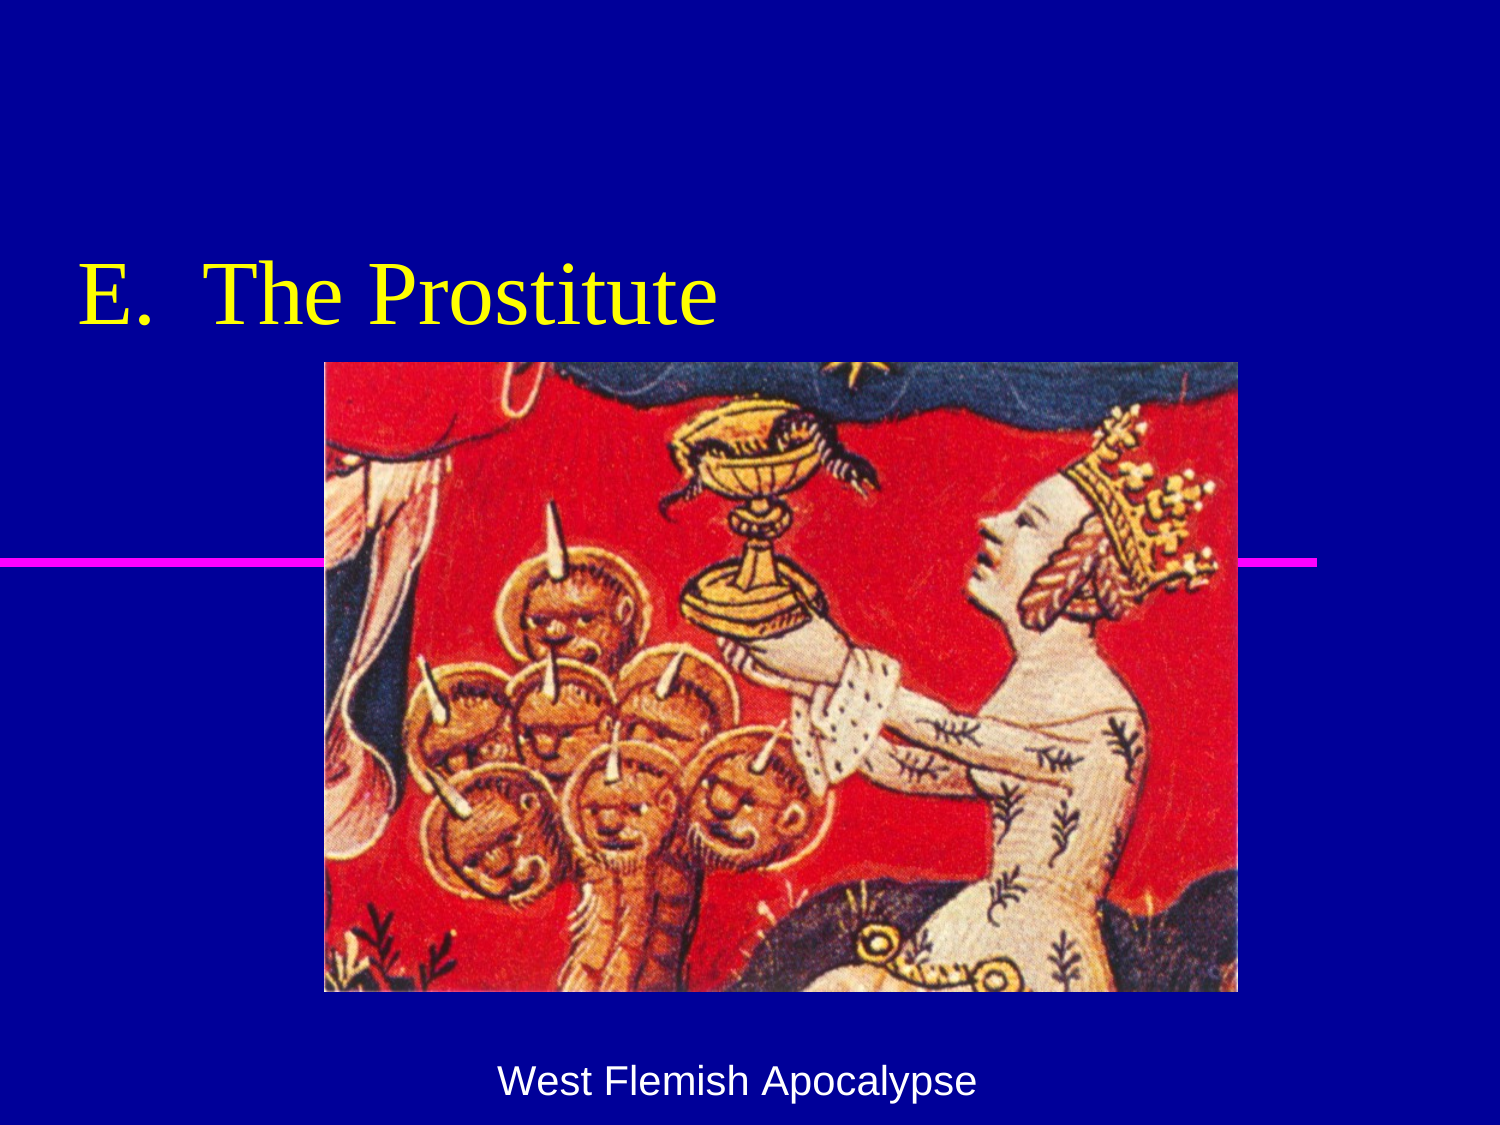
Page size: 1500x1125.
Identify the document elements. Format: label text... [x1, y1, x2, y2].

text_box West Flemish Apocalypse [374, 1050, 1100, 1112]
title E. The Prostitute [62, 199, 1338, 388]
picture [324, 362, 1238, 992]
